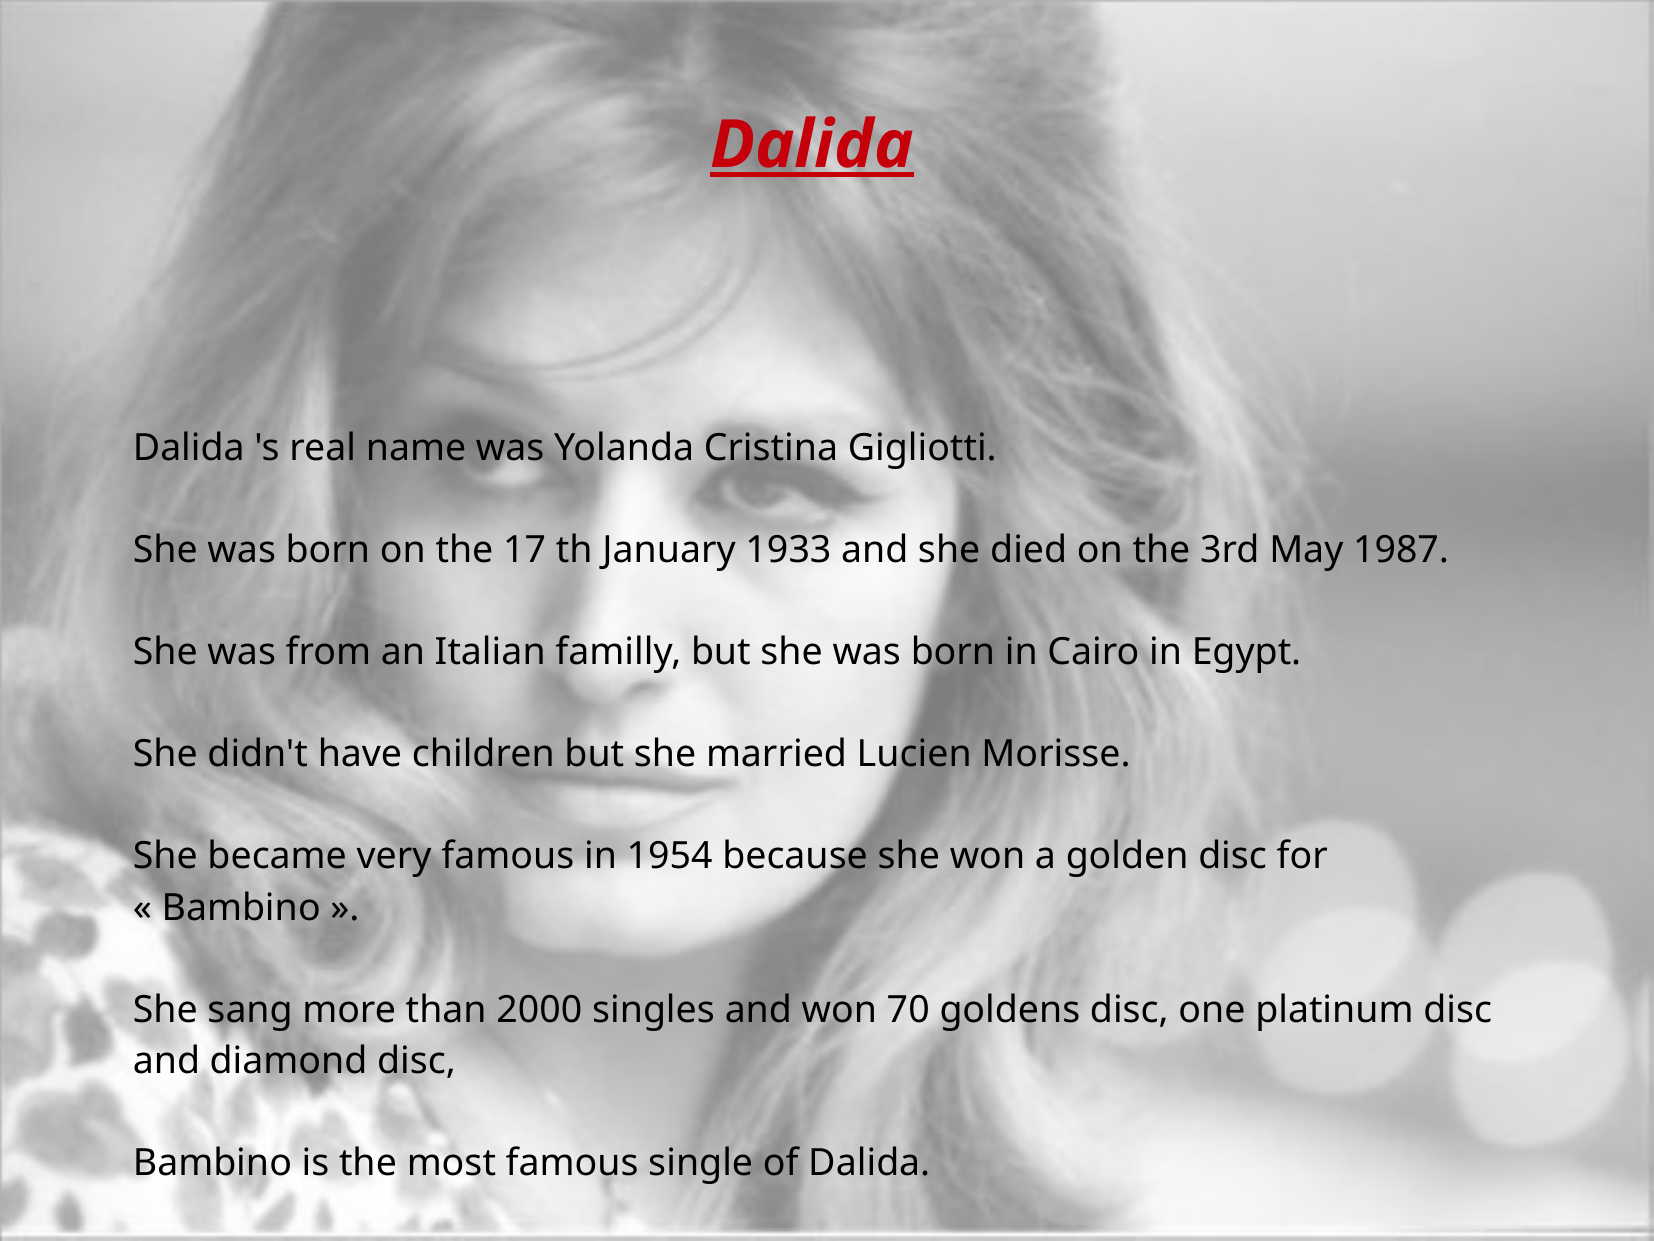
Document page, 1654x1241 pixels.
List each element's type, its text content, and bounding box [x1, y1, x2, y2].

picture [0, 0, 1654, 1241]
text_box Dalida 's real name was Yolanda Cristina Gigliotti. She was born on the 17 th January 1933 and she died on the 3rd May 1987. She was from an Italian familly, but she was born in Cairo in Egypt. She didn't have children but she married Lucien Morisse. She became very famous in 1954 because she won a golden disc for « Bambino ». She sang more than 2000 singles and won 70 goldens disc, one platinum disc and diamond disc, Bambino is the most famous single of Dalida. [118, 413, 1565, 1161]
text_box Dalida [88, 88, 1536, 185]
